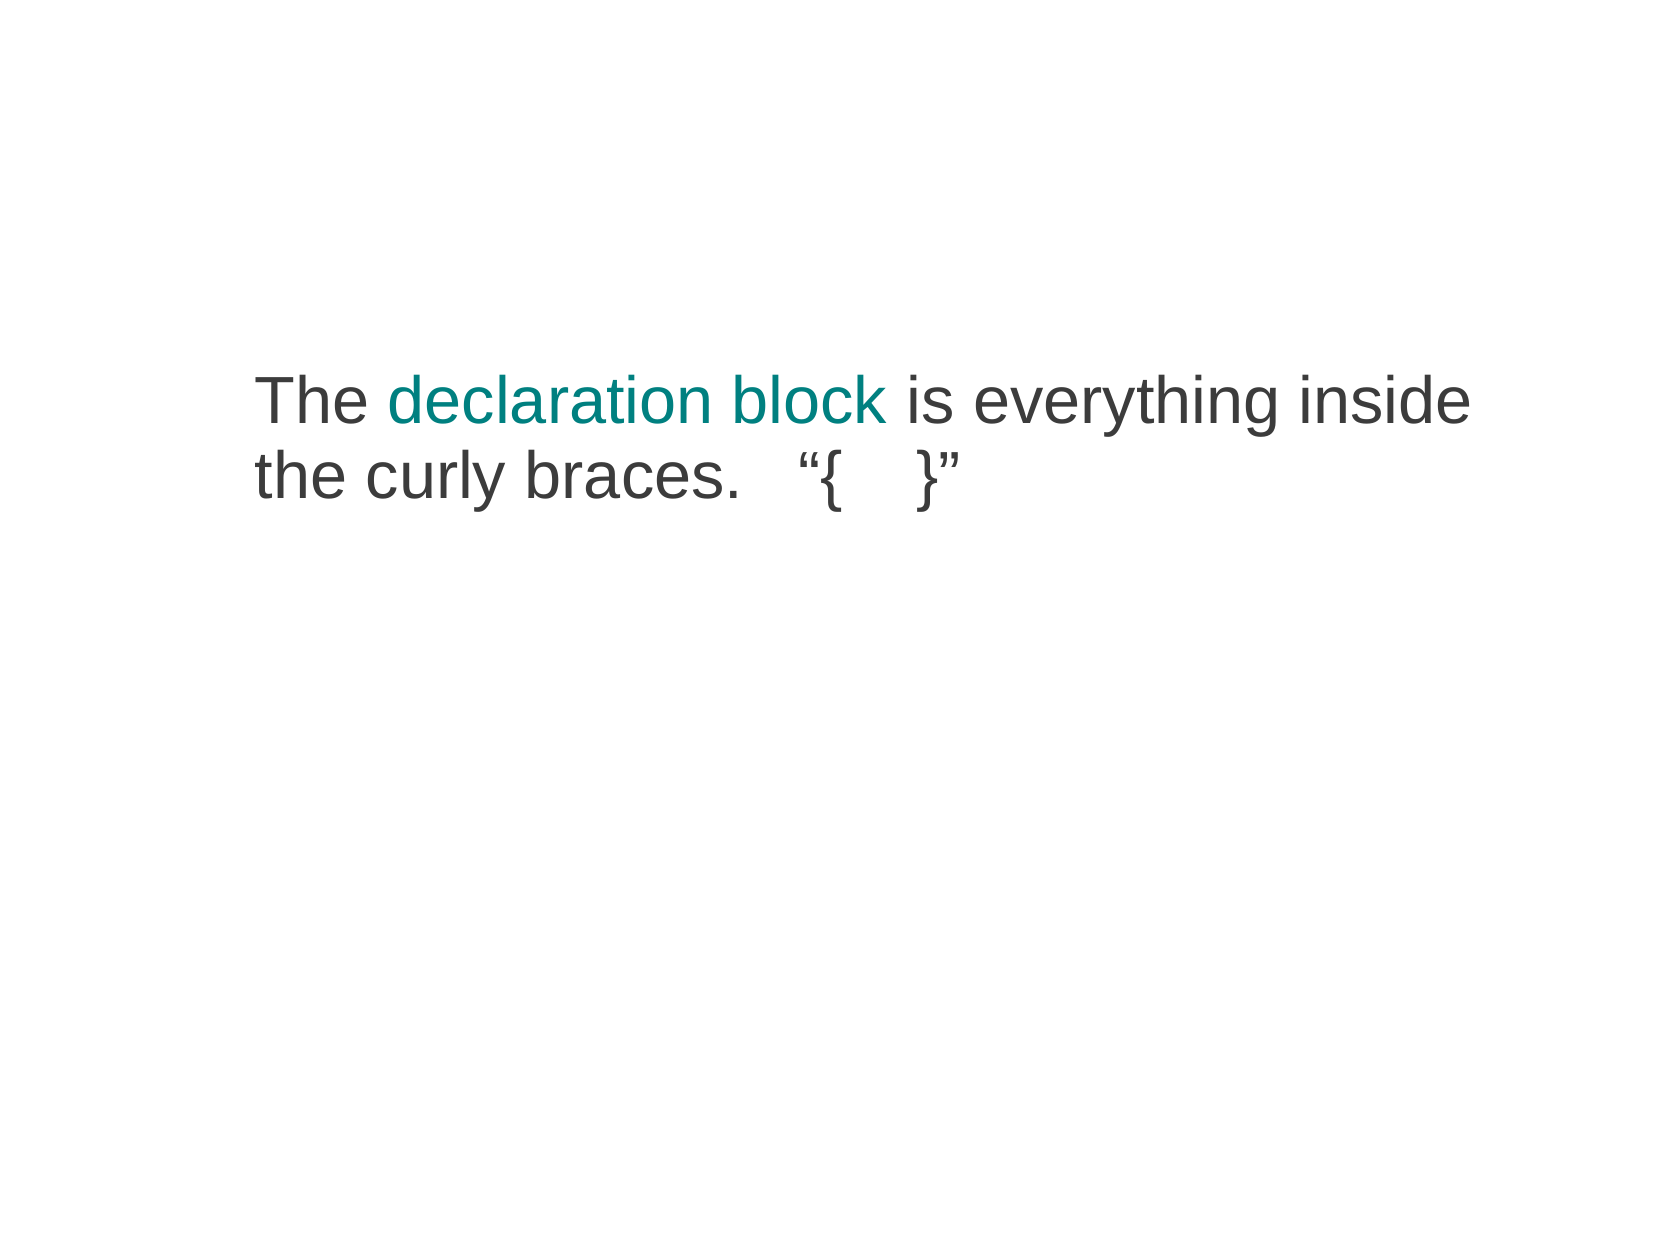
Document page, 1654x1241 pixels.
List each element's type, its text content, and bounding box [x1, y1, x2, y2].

text_box The declaration block is everything inside the curly braces. “{ }” [240, 355, 1501, 901]
